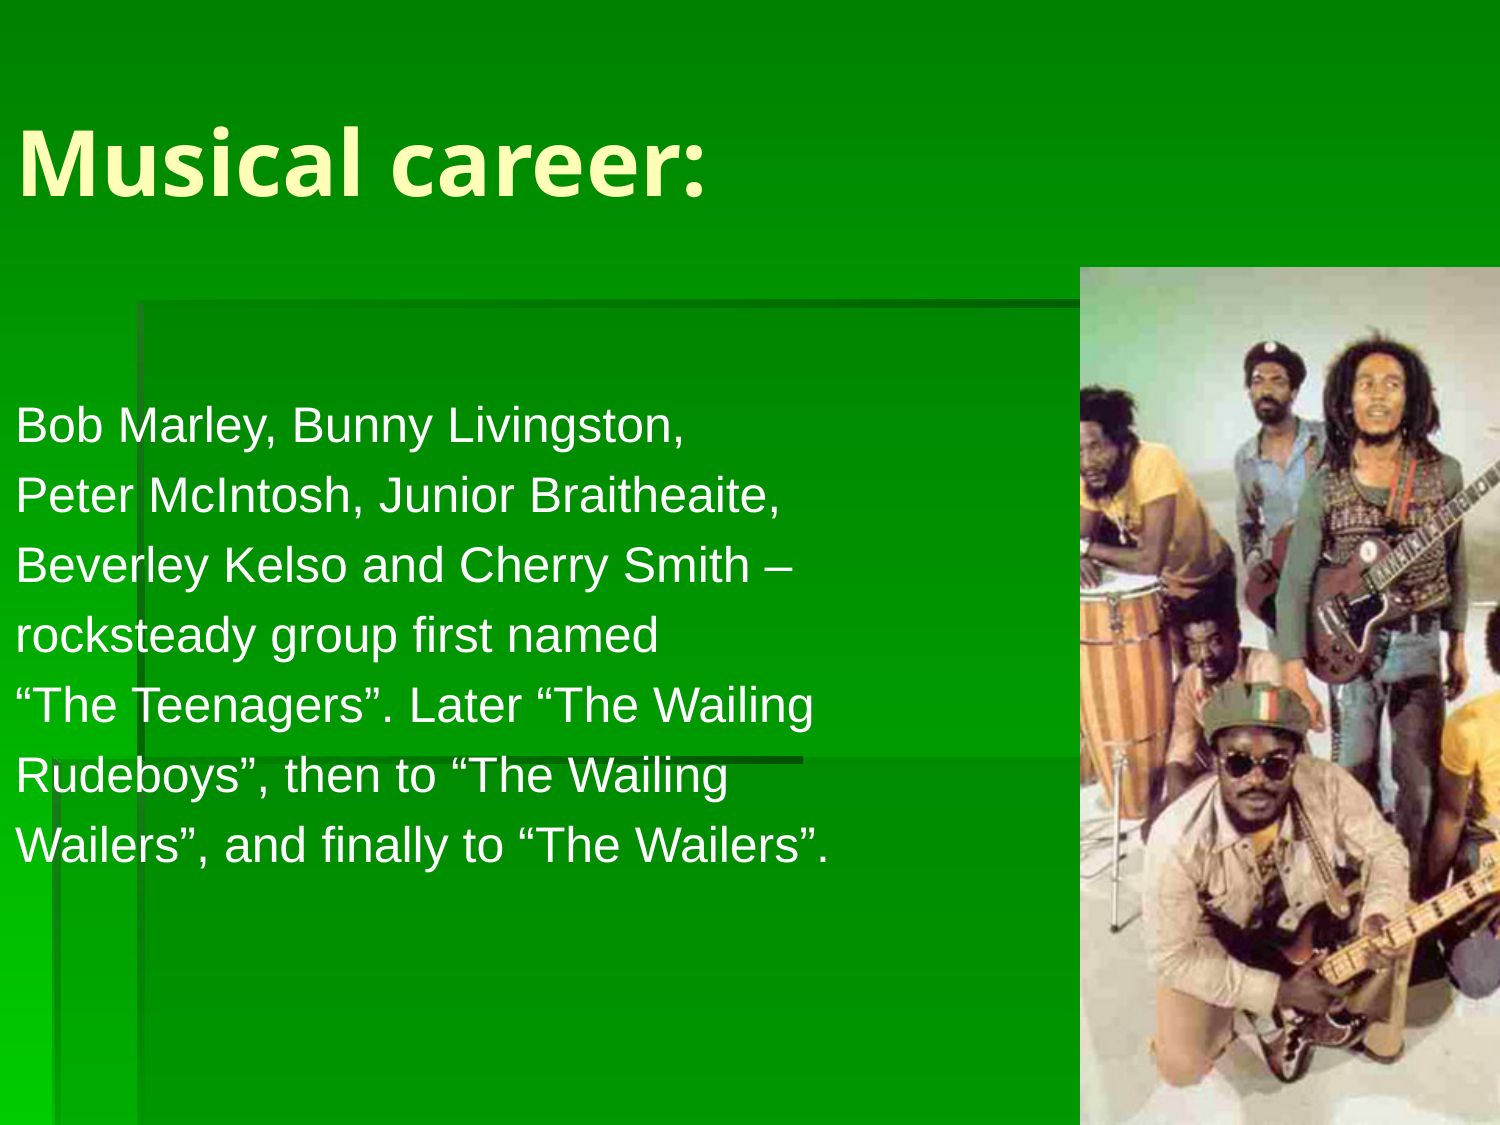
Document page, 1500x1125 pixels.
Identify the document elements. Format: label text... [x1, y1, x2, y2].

list Bob Marley, Bunny Livingston, Peter McIntosh, Junior Braitheaite, Beverley Kelso and Cherry Smith – rocksteady group first named “The Teenagers”. Later “The Wailing Rudeboys”, then to “The Wailing Wailers”, and finally to “The Wailers”. [0, 385, 1080, 1073]
picture [1080, 267, 1500, 1125]
title Musical career: [0, 42, 1376, 278]
